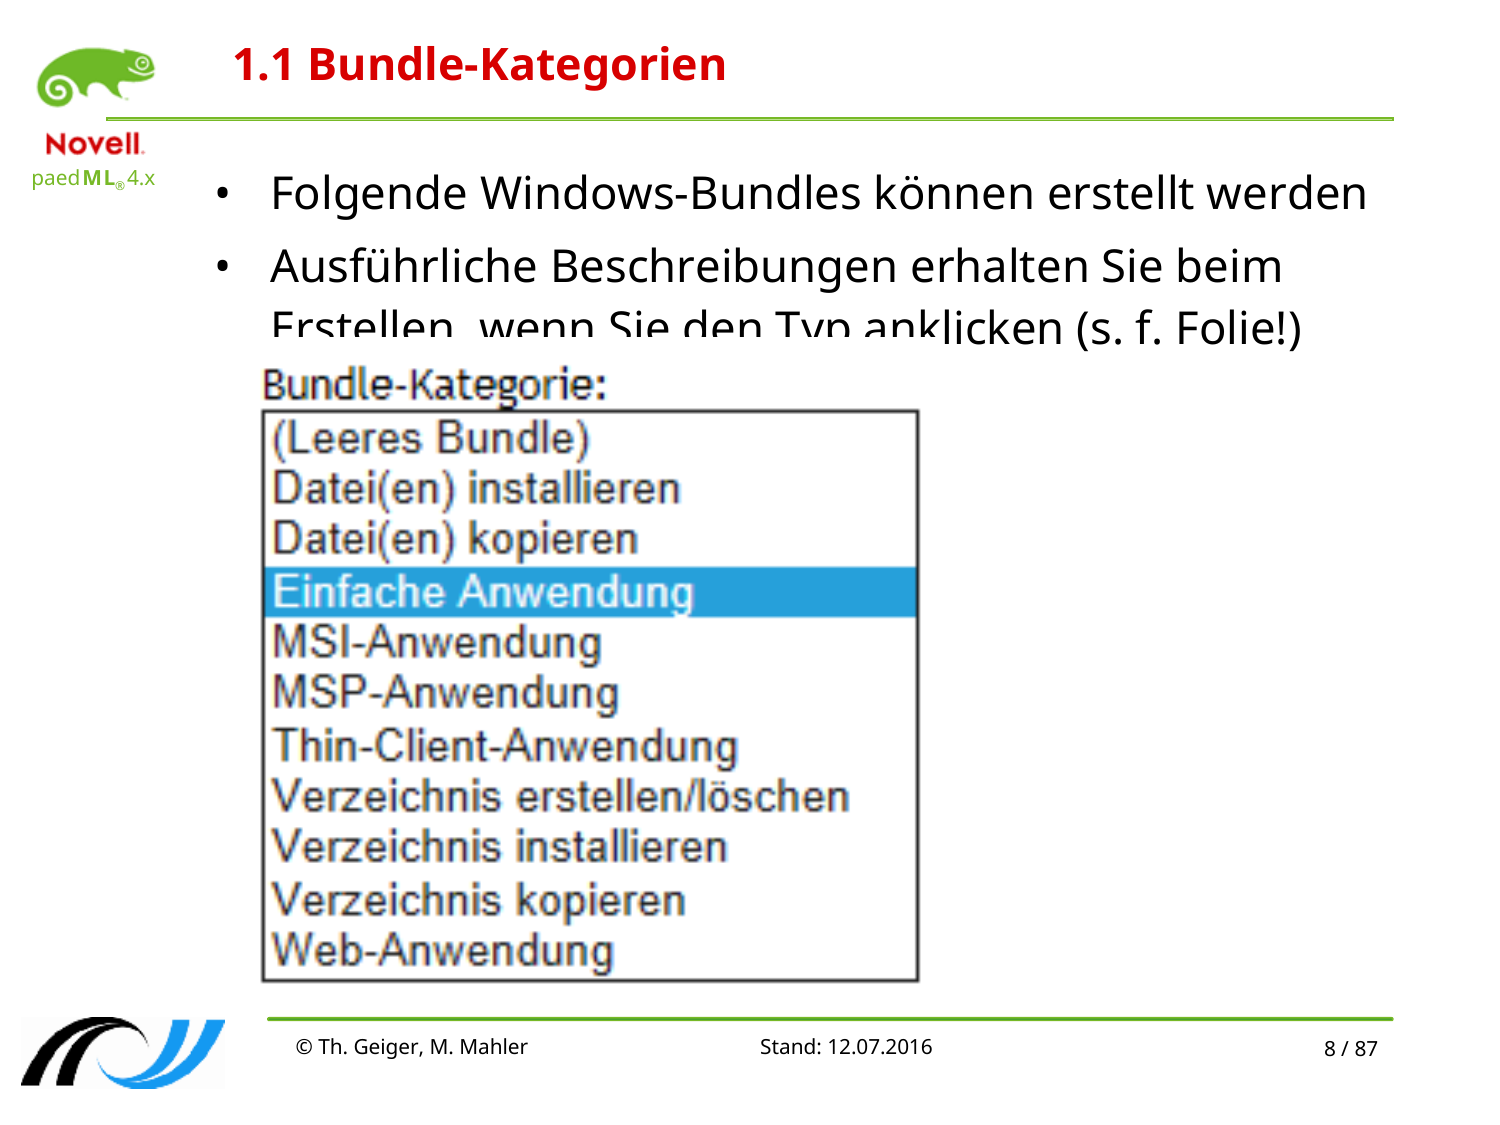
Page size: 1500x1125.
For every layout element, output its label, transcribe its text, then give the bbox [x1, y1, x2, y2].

picture [21, 1017, 225, 1089]
title 1.1 Bundle-Kategorien [232, 0, 1388, 126]
list Folgende Windows-Bundles können erstellt werden Ausführliche Beschreibungen erhalten Sie beim Erstellen, wenn Sie den Typ anklicken (s. f. Folie!) [214, 160, 1393, 814]
picture [24, 32, 167, 175]
picture [256, 337, 944, 1007]
